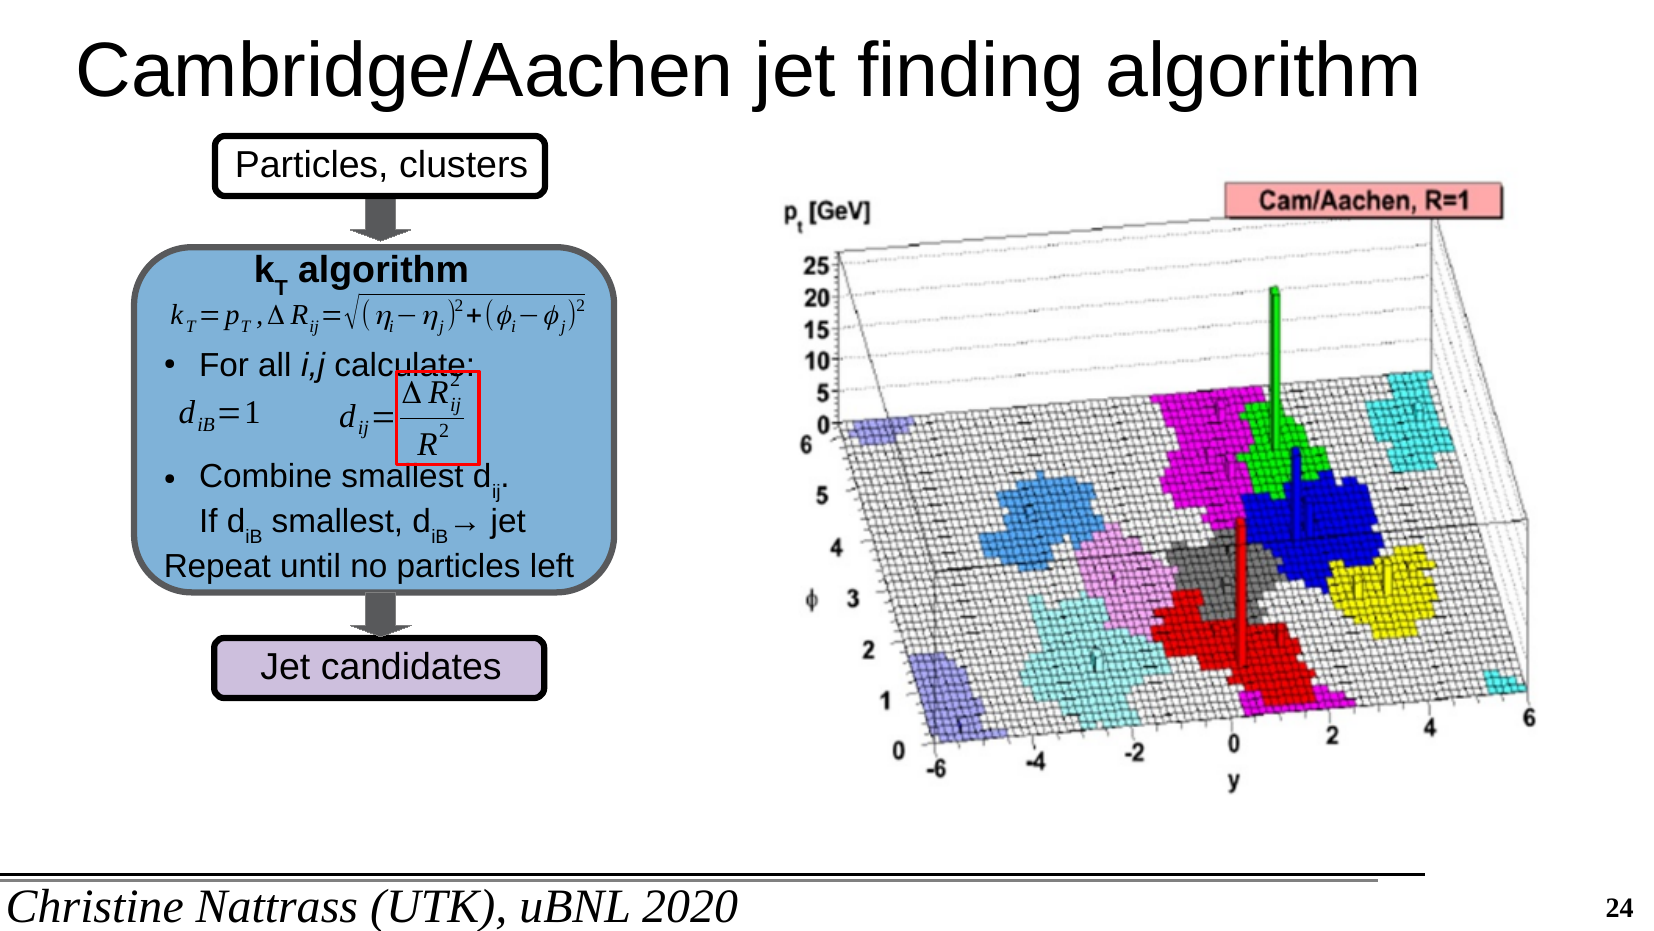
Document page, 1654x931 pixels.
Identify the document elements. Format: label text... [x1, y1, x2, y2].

chart [398, 373, 472, 463]
chart [332, 369, 472, 463]
title Cambridge/Aachen jet finding algorithm [0, 0, 1499, 156]
text_box [350, 592, 412, 637]
chart [172, 394, 267, 436]
text_box [134, 247, 615, 574]
text_box kT algorithm [239, 241, 534, 308]
text_box Particles, clusters [216, 135, 547, 193]
text_box [217, 695, 541, 699]
picture [779, 167, 1539, 796]
text_box Jet candidates [215, 637, 546, 695]
text_box For all i,j calculate: Combine smallest dij. If diB smallest, diB→ jet Repeat until no particles left [149, 339, 630, 593]
text_box [350, 200, 411, 242]
chart [164, 292, 592, 336]
